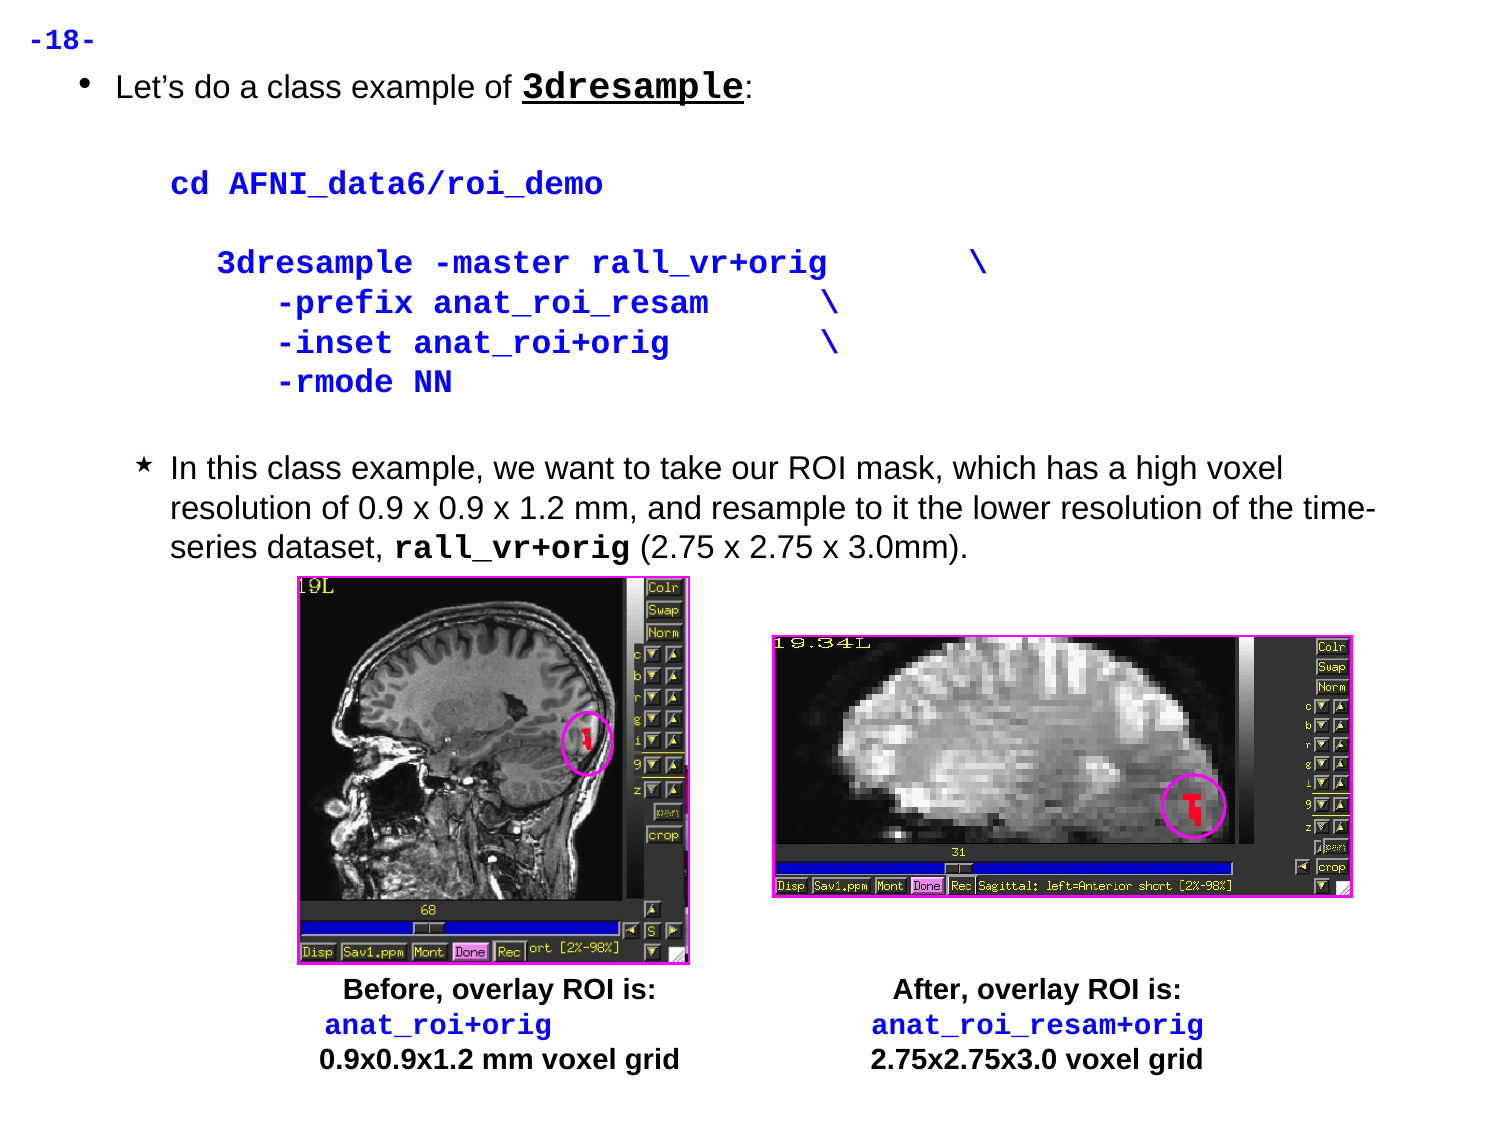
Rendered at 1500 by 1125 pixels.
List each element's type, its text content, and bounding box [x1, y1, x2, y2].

text_box Before, overlay ROI is: anat_roi+orig 0.9x0.9x1.2 mm voxel grid [287, 962, 713, 1083]
list Let’s do a class example of 3dresample: cd AFNI_data6/roi_demo 3dresample -master rall_vr+orig \ -prefix anat_roi_resam \ -inset anat_roi+orig \ -rmode NN In this class example, we want to take our ROI mask, which has a high voxel resolution of 0.9 x 0.9 x 1.2 mm, and resample to it the lower resolution of the time-series dataset, rall_vr+orig (2.75 x 2.75 x 3.0mm). [62, 62, 1438, 575]
text_box After, overlay ROI is: anat_roi_resam+orig 2.75x2.75x3.0 voxel grid [849, 962, 1226, 1083]
picture [774, 637, 1351, 896]
picture [300, 578, 688, 962]
